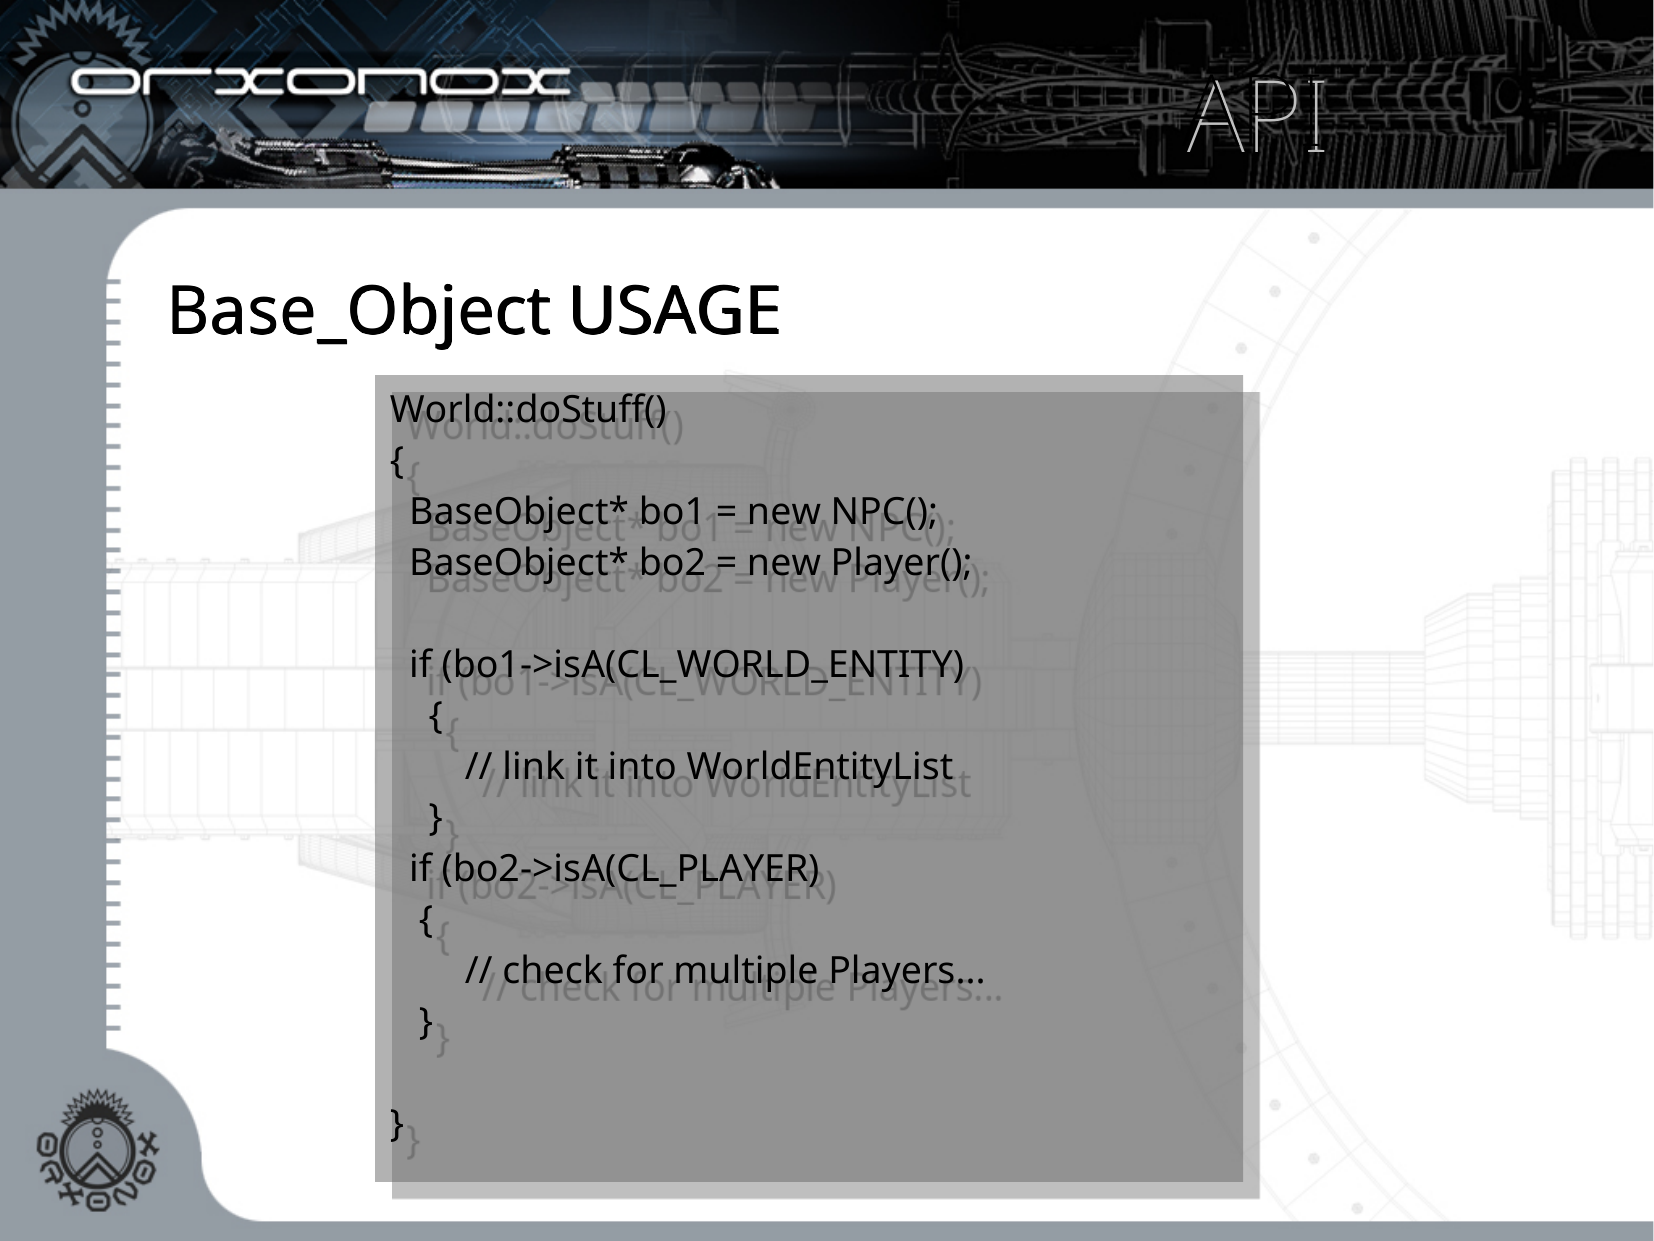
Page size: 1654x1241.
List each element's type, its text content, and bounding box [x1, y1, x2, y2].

picture [0, 0, 1654, 1241]
text_box World::doStuff() { BaseObject* bo1 = new NPC(); BaseObject* bo2 = new Player(); if (bo1->isA(CL_WORLD_ENTITY) { // link it into WorldEntityList } if (bo2->isA(CL_PLAYER) { // check for multiple Players... } } [375, 375, 1244, 1182]
text_box Base_Object USAGE [166, 262, 1225, 290]
text_box API [1131, 32, 1399, 156]
